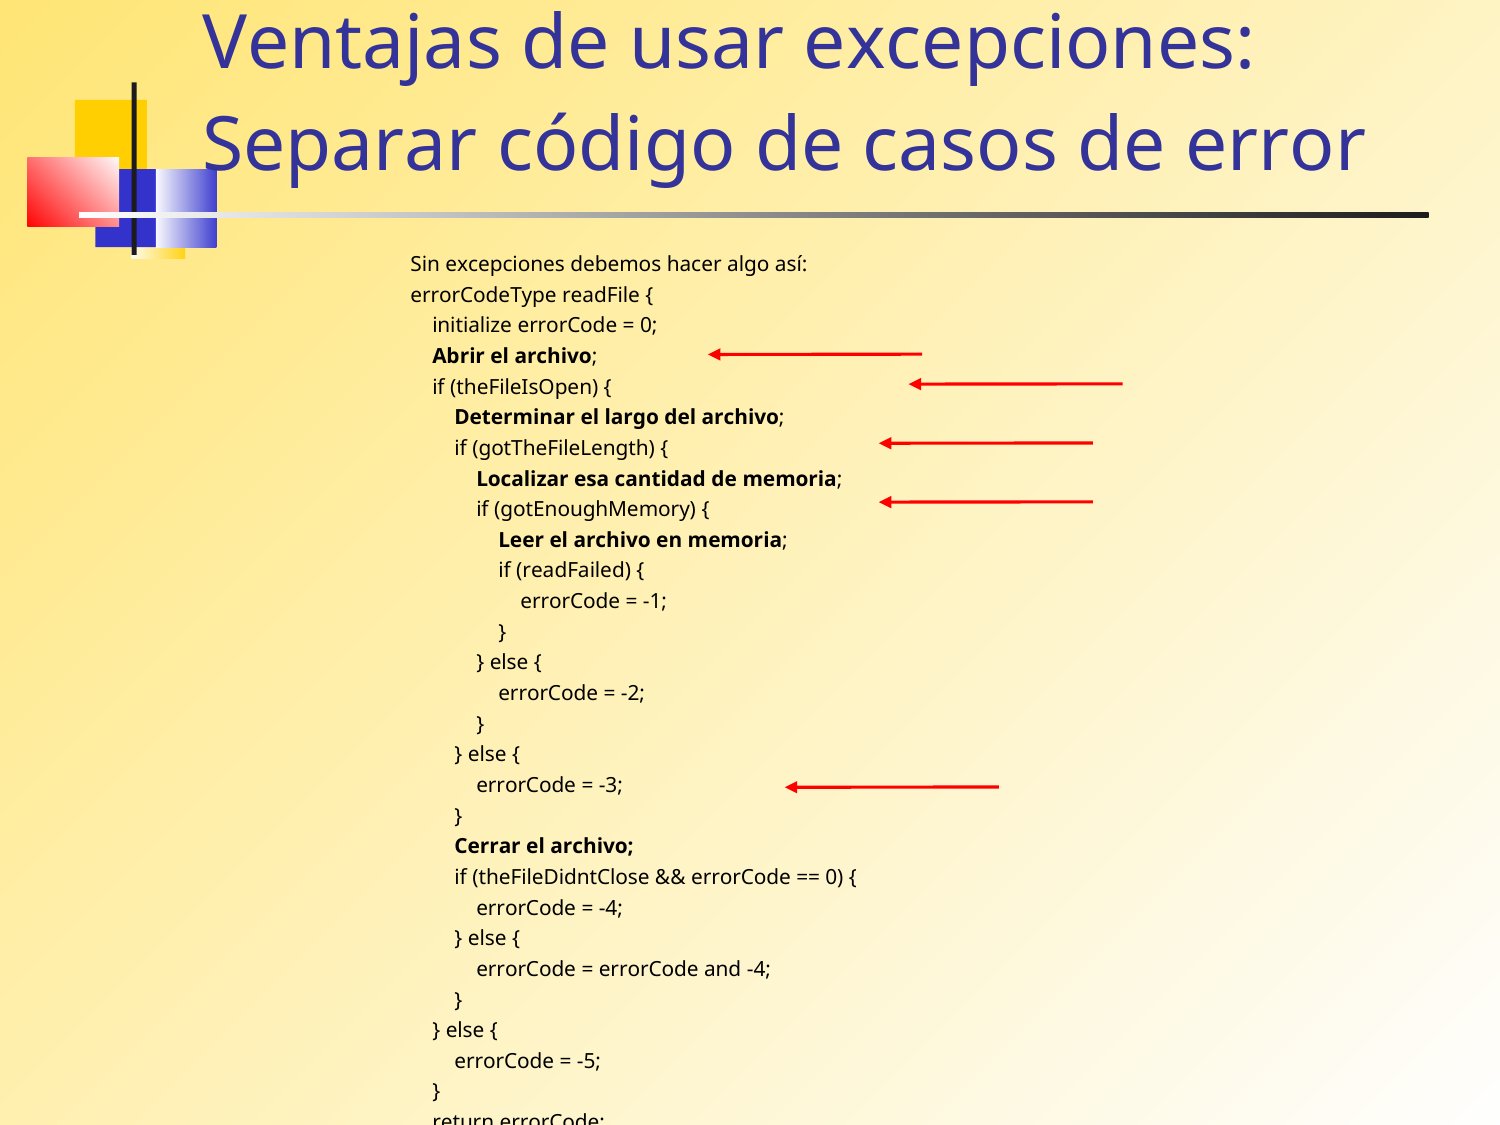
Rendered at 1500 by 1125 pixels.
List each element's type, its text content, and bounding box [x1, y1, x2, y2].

title Ventajas de usar excepciones: Separar código de casos de error [187, 4, 1466, 201]
list Sin excepciones debemos hacer algo así: errorCodeType readFile { initialize errorCode = 0; Abrir el archivo; if (theFileIsOpen) { Determinar el largo del archivo; if (gotTheFileLength) { Localizar esa cantidad de memoria; if (gotEnoughMemory) { Leer el archivo en memoria; if (readFailed) { errorCode = -1; } } else { errorCode = -2; } } else { errorCode = -3; } Cerrar el archivo; if (theFileDidntClose && errorCode == 0) { errorCode = -4; } else { errorCode = errorCode and -4; } } else { errorCode = -5; } return errorCode; } [395, 243, 1159, 1088]
